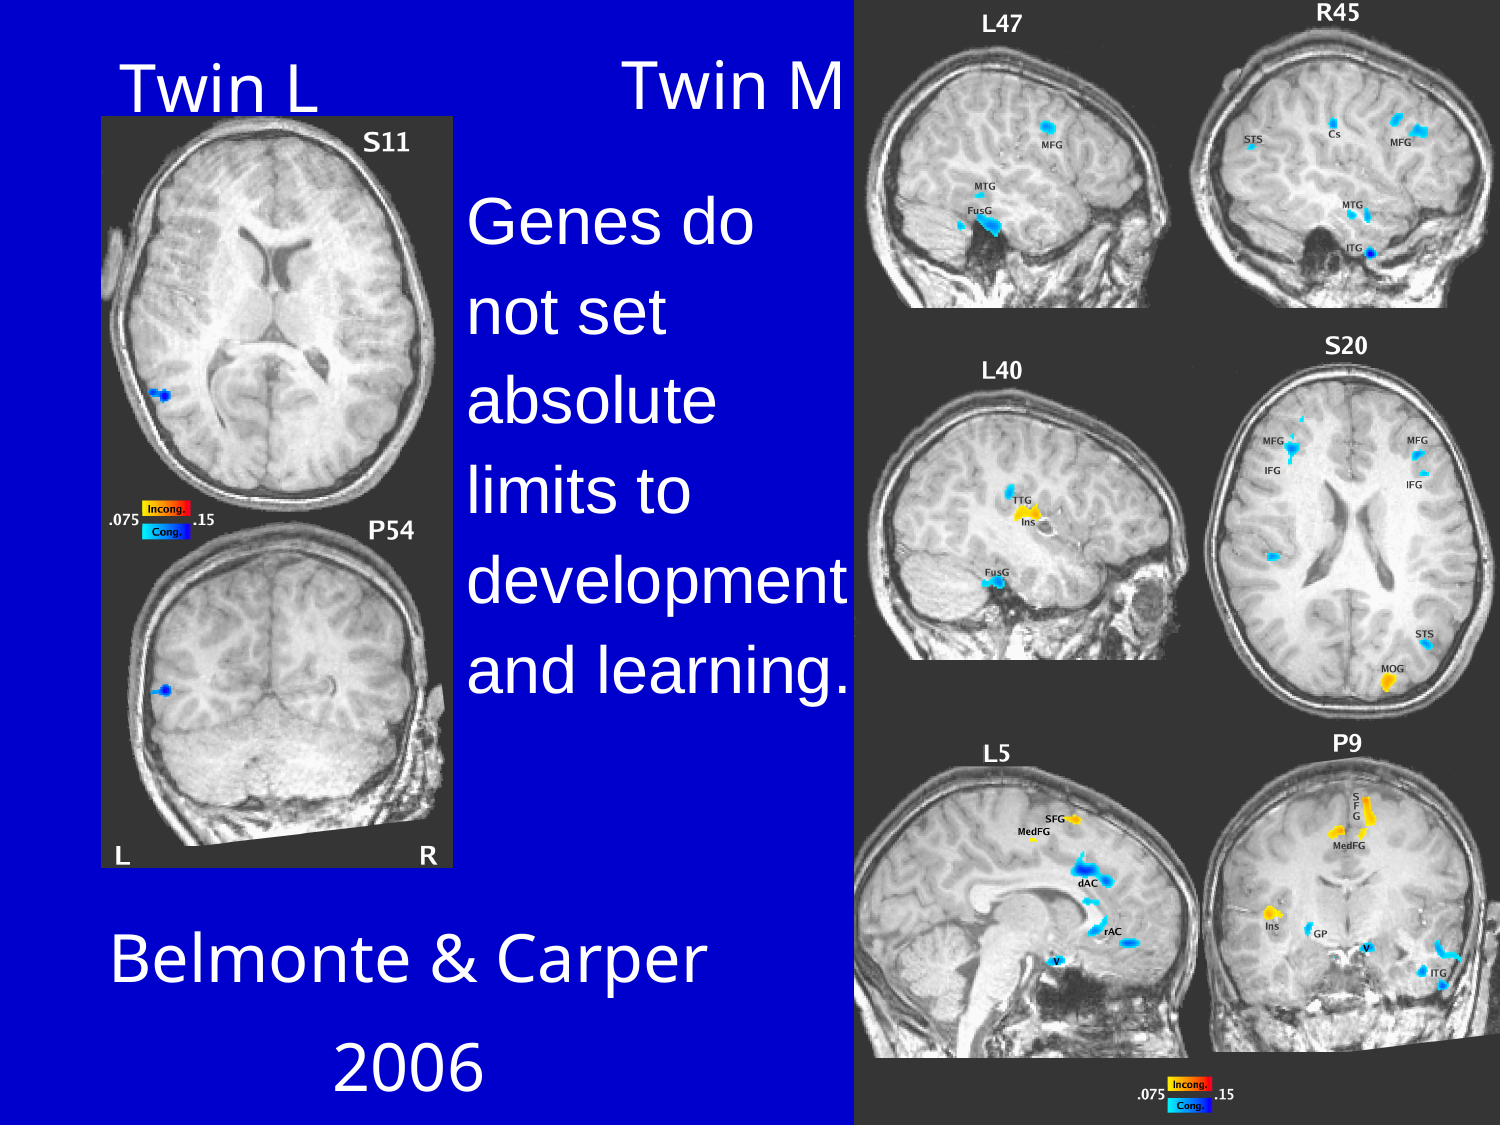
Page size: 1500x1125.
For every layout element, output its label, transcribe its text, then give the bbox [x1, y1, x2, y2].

picture [854, 0, 1500, 1125]
text_box Genes do not set absolute limits to development and learning. [466, 169, 852, 637]
text_box Twin L [119, 23, 326, 91]
text_box Belmonte & Carper 2006 [30, 928, 788, 1076]
text_box Twin M [621, 19, 843, 87]
picture [101, 116, 453, 868]
